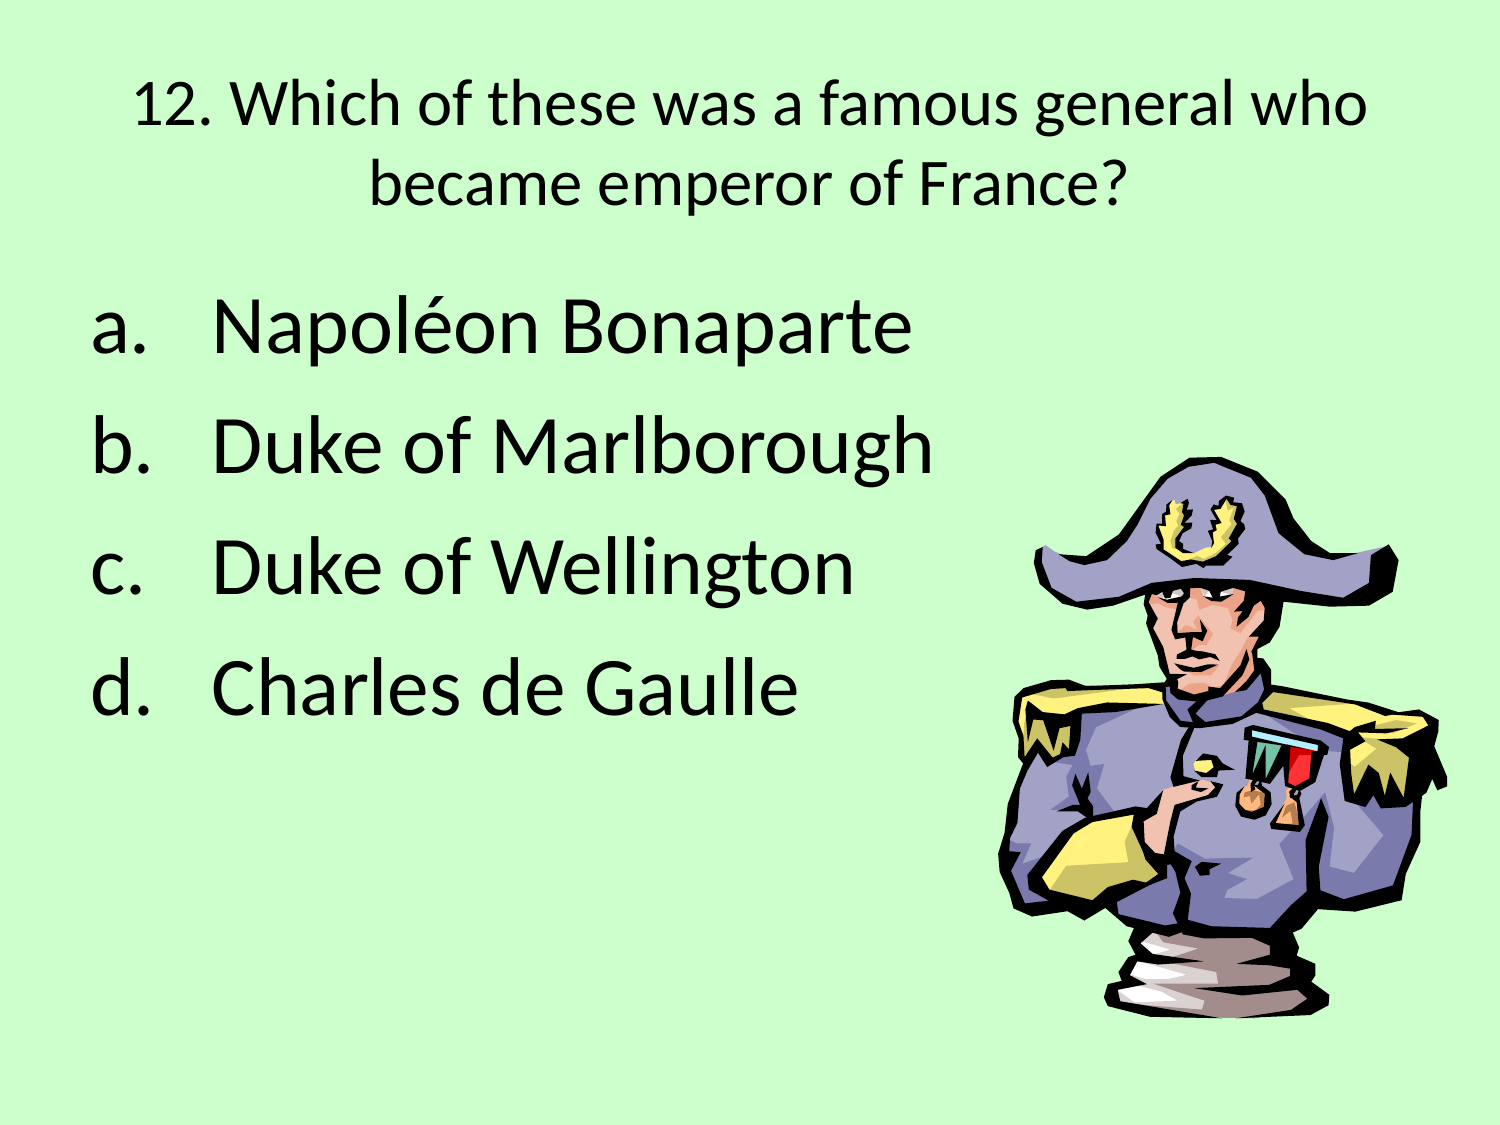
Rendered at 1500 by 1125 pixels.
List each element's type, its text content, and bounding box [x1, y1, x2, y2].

picture [998, 454, 1453, 1024]
title 12. Which of these was a famous general who became emperor of France? [75, 45, 1426, 233]
list Napoléon Bonaparte Duke of Marlborough Duke of Wellington Charles de Gaulle [75, 262, 1426, 1005]
